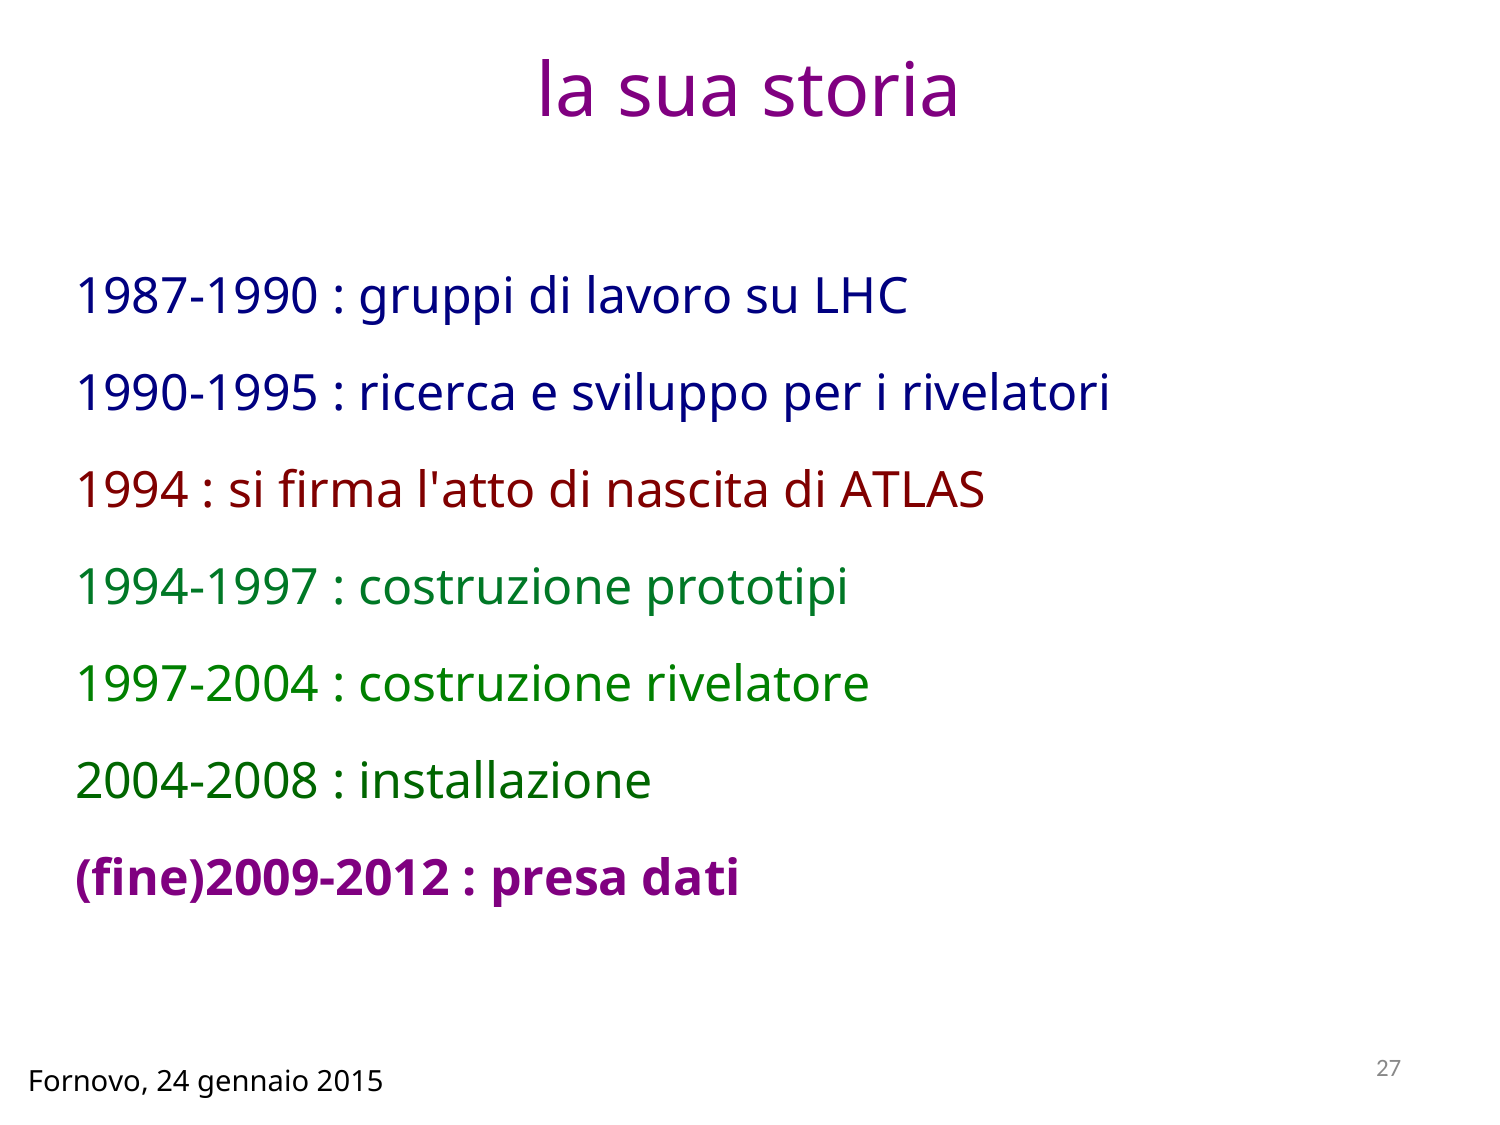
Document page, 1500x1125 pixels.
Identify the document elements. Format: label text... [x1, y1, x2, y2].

text_box 1987-1990 : gruppi di lavoro su LHC 1990-1995 : ricerca e sviluppo per i rivelatori 1994 : si firma l'atto di nascita di ATLAS 1994-1997 : costruzione prototipi 1997-2004 : costruzione rivelatore 2004-2008 : installazione (fine)2009-2012 : presa dati [75, 124, 1424, 1024]
text_box la sua storia [75, 4, 1424, 124]
text_box <numero> [1074, 1042, 1417, 1095]
